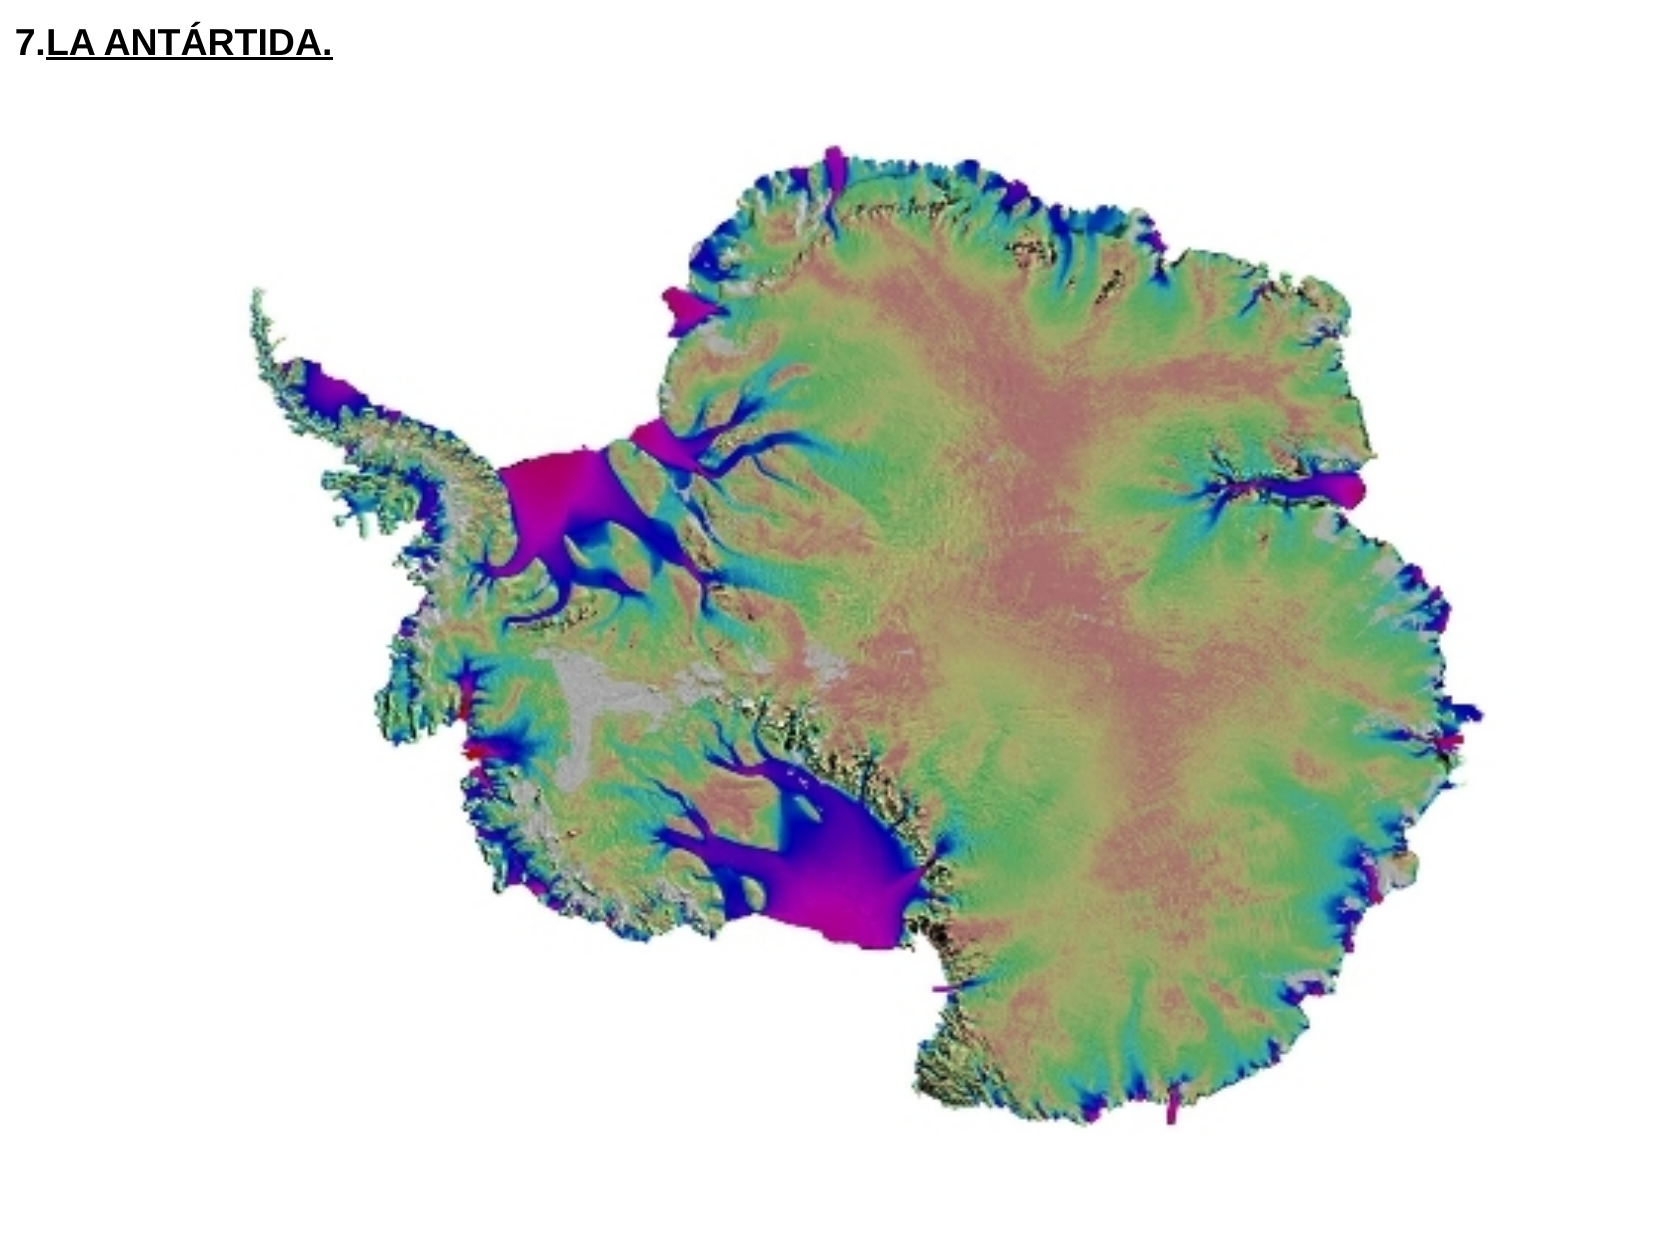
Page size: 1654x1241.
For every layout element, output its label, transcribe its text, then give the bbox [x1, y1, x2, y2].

text_box 7.LA ANTÁRTIDA. [0, 14, 348, 71]
picture [141, 141, 1536, 1134]
